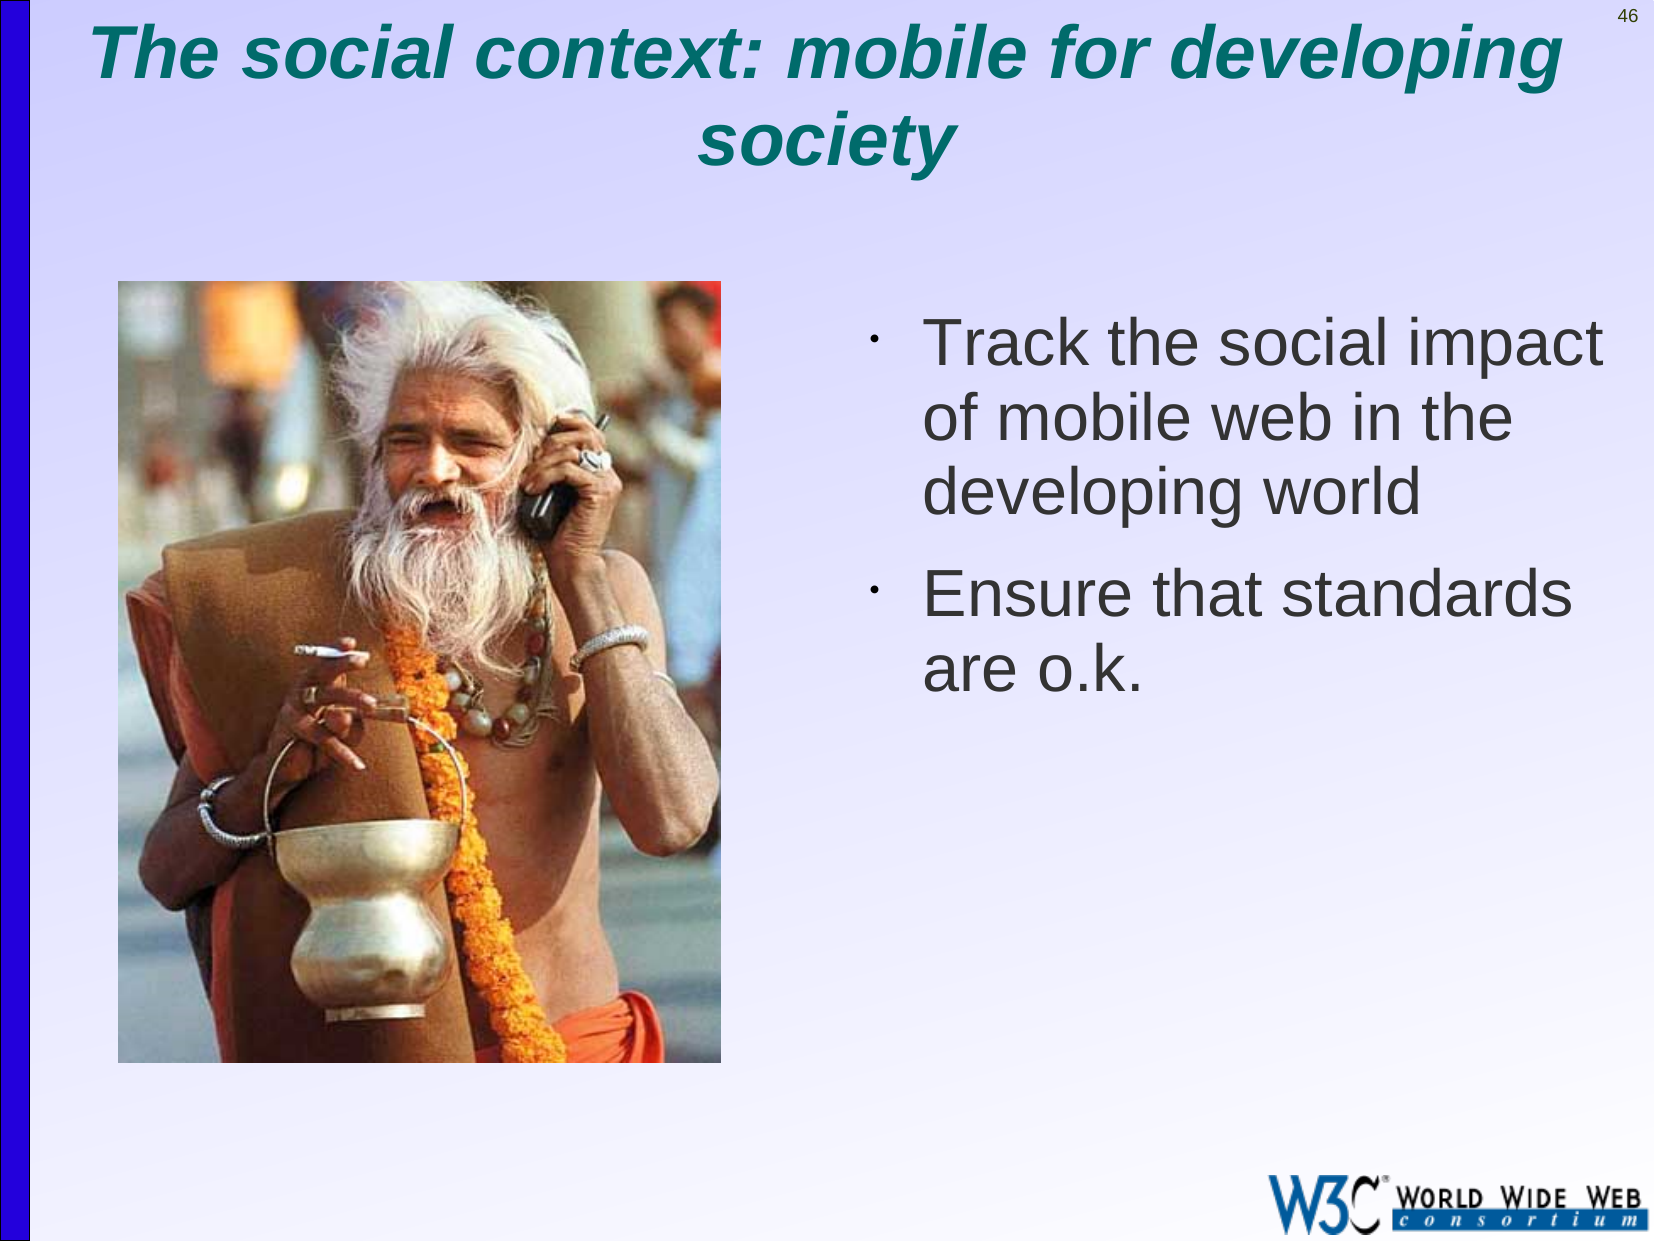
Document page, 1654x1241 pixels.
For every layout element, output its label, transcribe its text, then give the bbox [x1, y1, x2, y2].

picture [1625, 1175, 1654, 1235]
picture [118, 281, 721, 1063]
title The social context: mobile for developing society [0, 8, 1654, 181]
list Track the social impact of mobile web in the developing world Ensure that standards are o.k. [851, 304, 1625, 1241]
